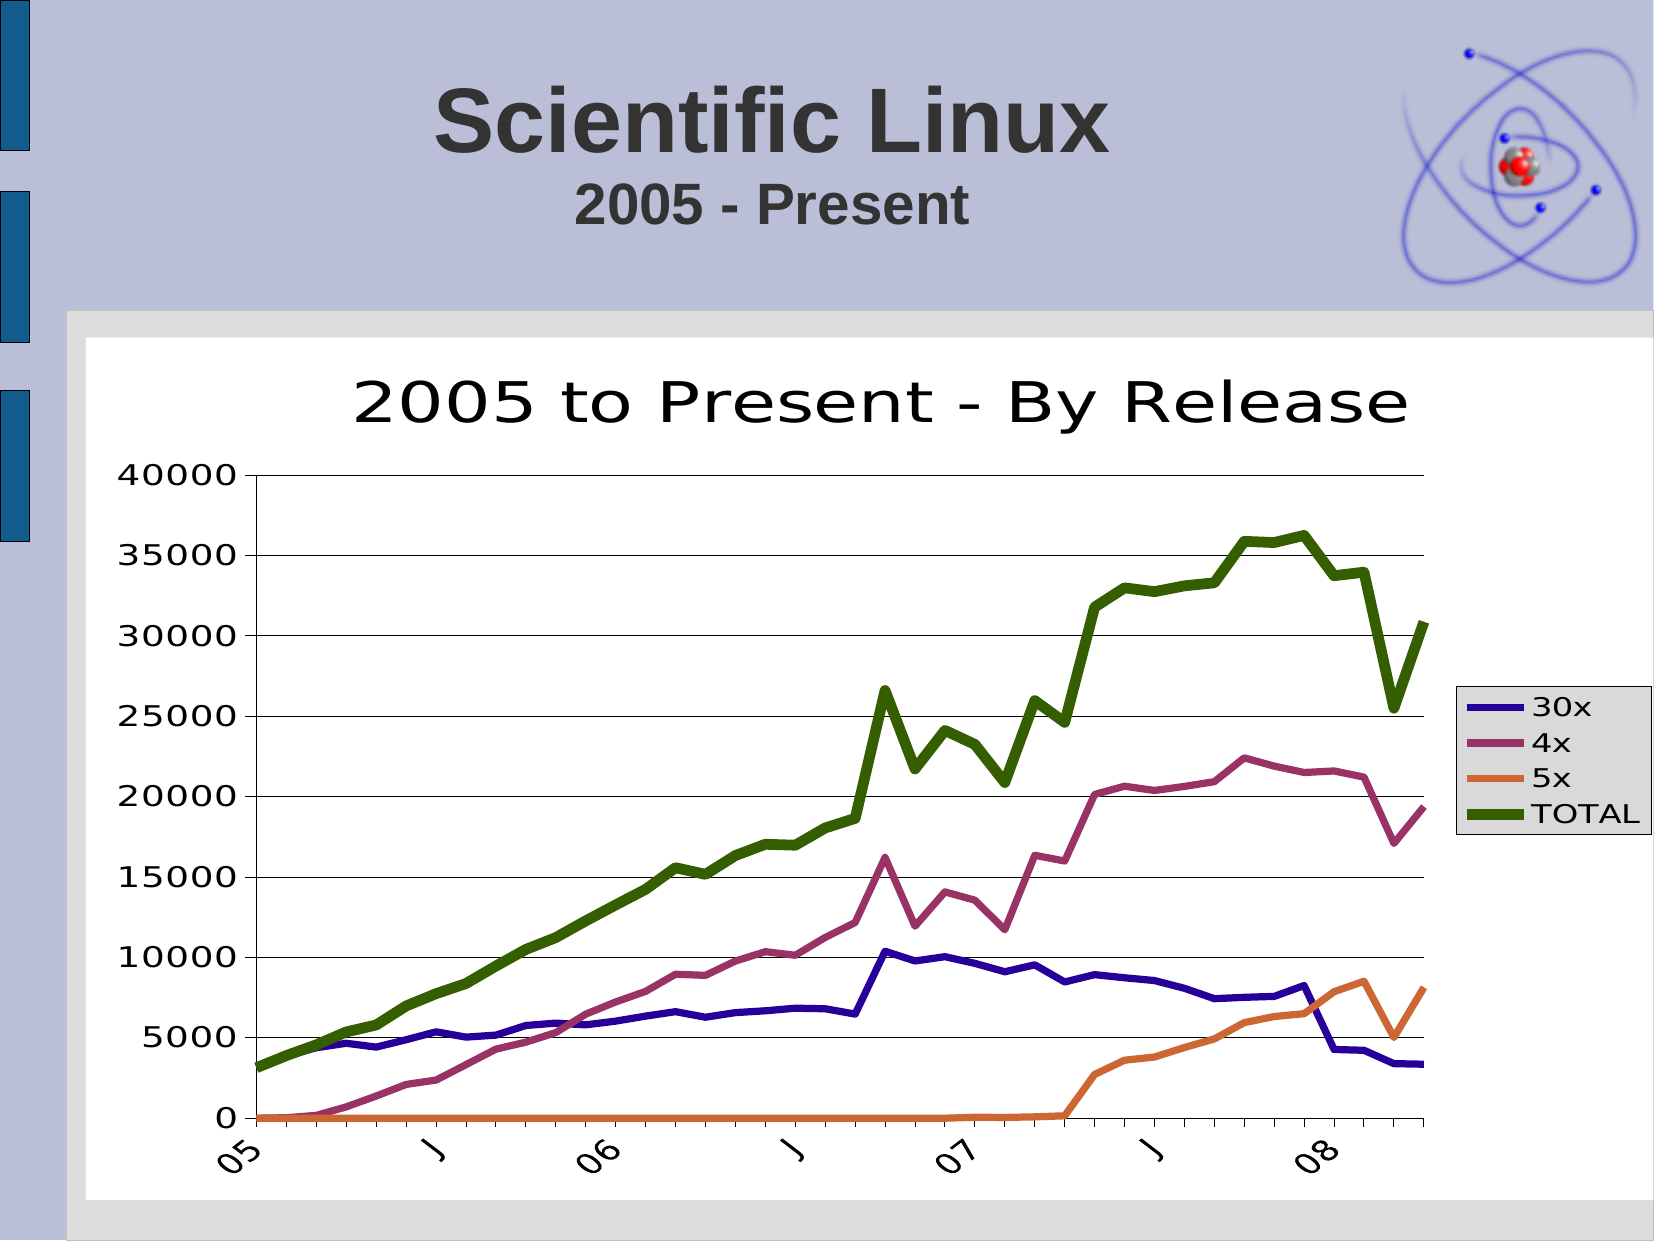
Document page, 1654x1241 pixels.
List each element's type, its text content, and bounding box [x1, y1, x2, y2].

picture [1386, 33, 1654, 301]
title Scientific Linux 2005 - Present [82, 39, 1386, 267]
chart [85, 337, 1654, 1201]
